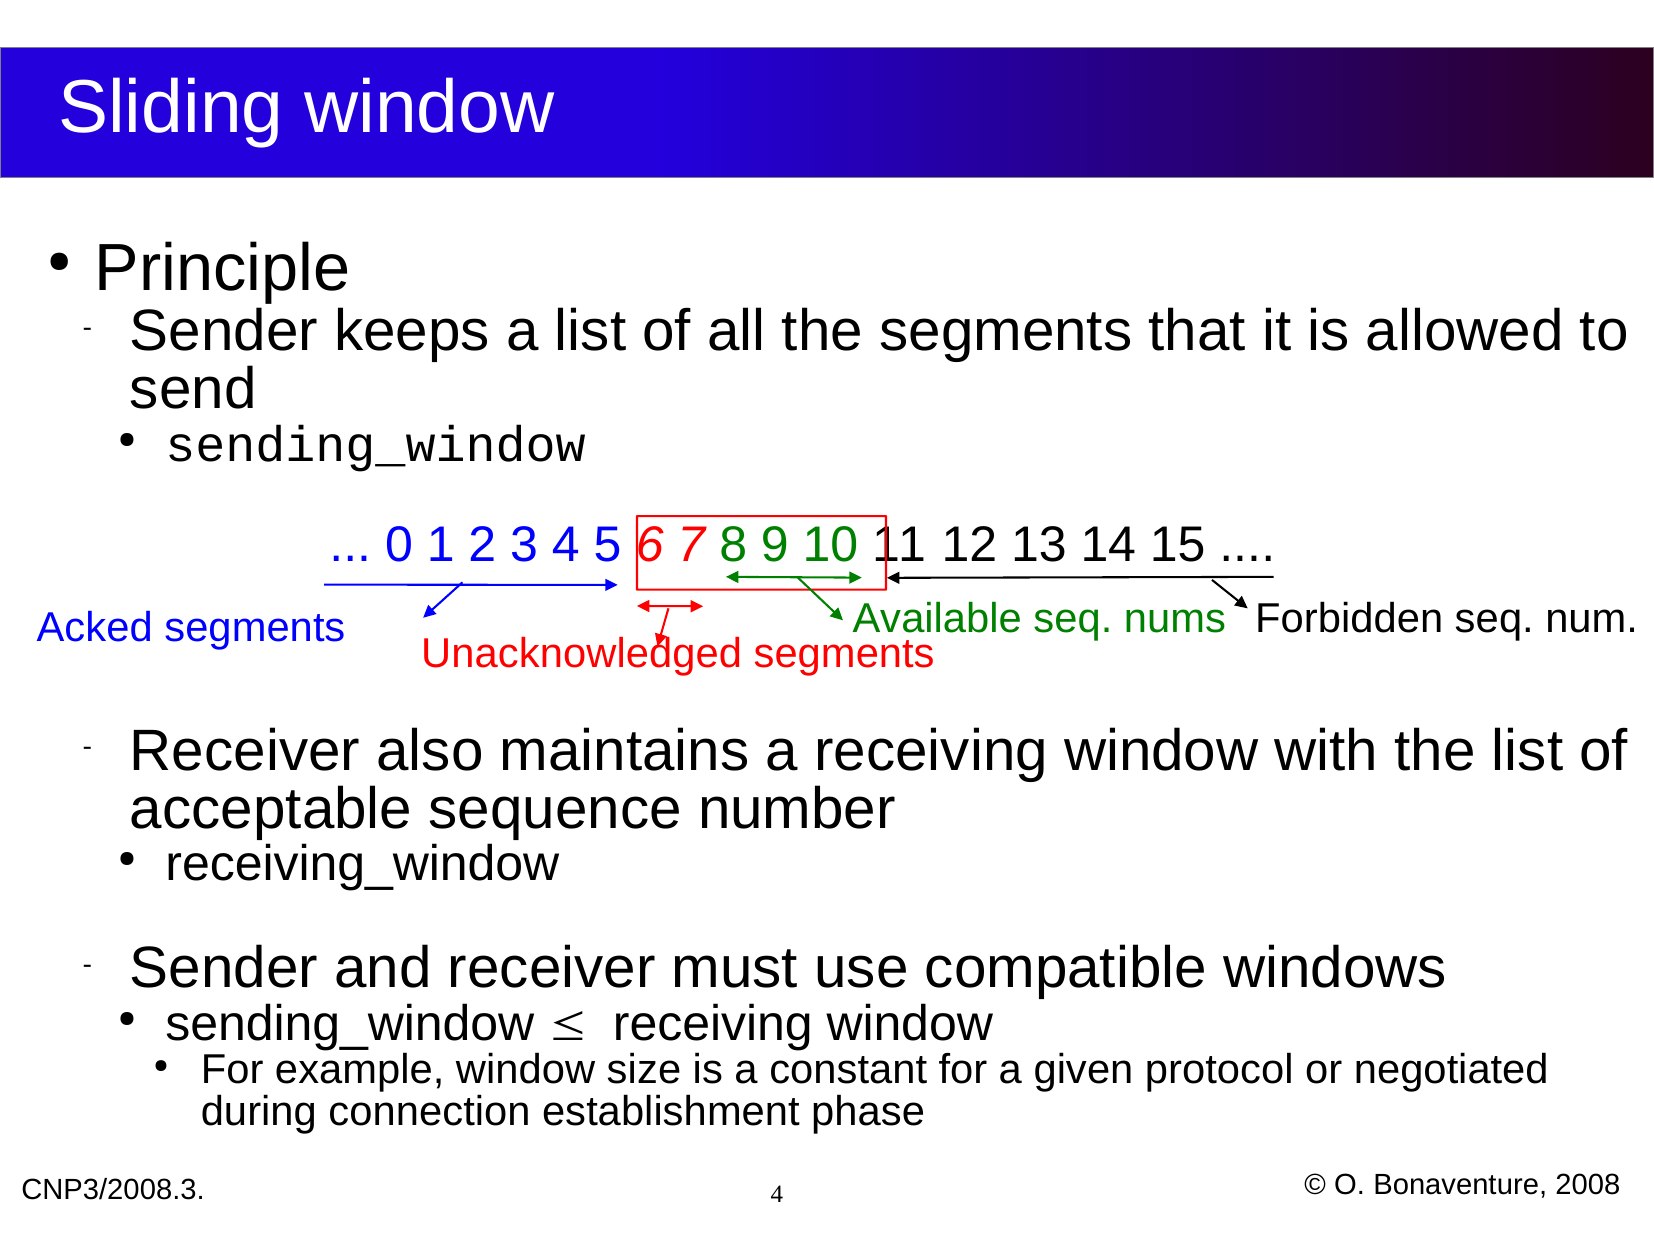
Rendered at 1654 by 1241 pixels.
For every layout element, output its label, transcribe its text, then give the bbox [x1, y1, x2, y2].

text_box Unacknowledged segments [421, 634, 936, 677]
text_box ... 0 1 2 3 4 5 6 7 8 9 10 11 12 13 14 15 .... [329, 520, 635, 572]
text_box ... 0 1 2 3 4 5 6 7 8 9 10 11 12 13 14 15 .... [639, 520, 884, 572]
text_box ... 0 1 2 3 4 5 6 7 8 9 10 11 12 13 14 15 .... [888, 520, 1277, 572]
list Principle Sender keeps a list of all the segments that it is allowed to send sending_window Receiver also maintains a receiving window with the list of acceptable sequence number receiving_window Sender and receiver must use compatible windows sending_window ≤receiving window For example, window size is a constant for a given protocol or negotiated during connection establishment phase [47, 236, 1654, 1241]
title Sliding window [10, 0, 1000, 219]
text_box CNP3/2008.3. [21, 1176, 47, 1212]
text_box Available seq. nums [852, 598, 1227, 641]
text_box Acked segments [36, 608, 346, 651]
text_box Forbidden seq. num. [1255, 598, 1639, 641]
